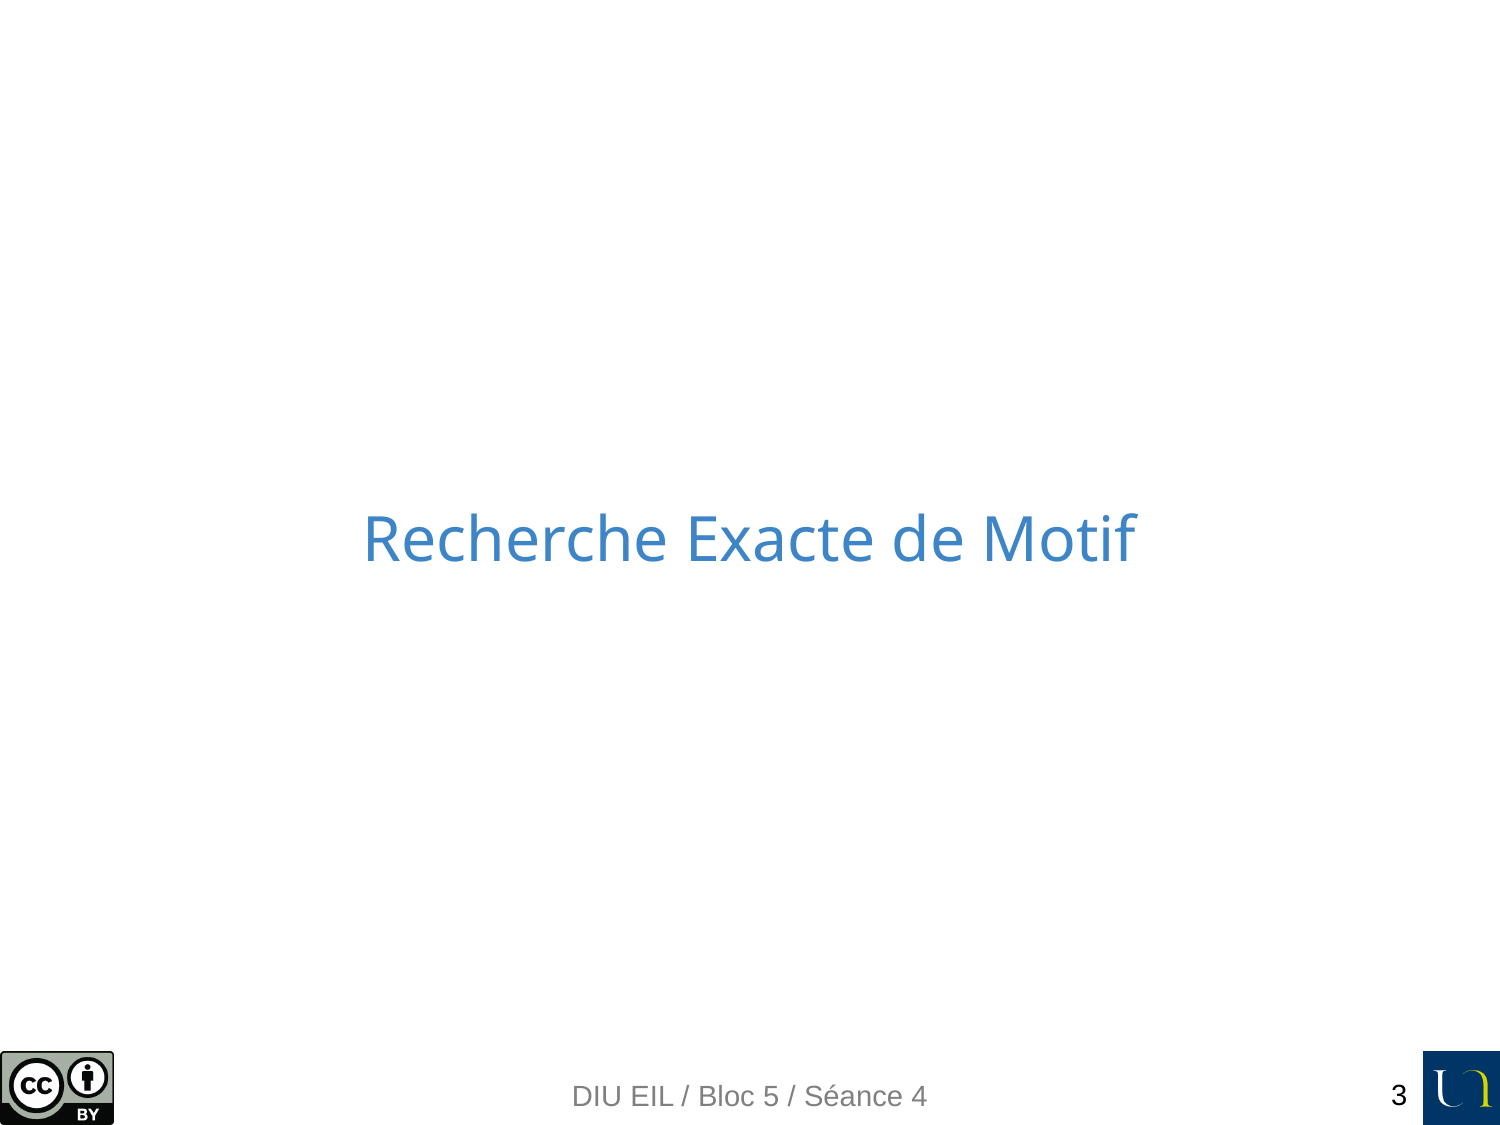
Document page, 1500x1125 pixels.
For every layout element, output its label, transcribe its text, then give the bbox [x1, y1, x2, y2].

picture [0, 1051, 114, 1125]
subtitle Recherche Exacte de Motif [51, 484, 1449, 658]
picture [1417, 1051, 1500, 1125]
